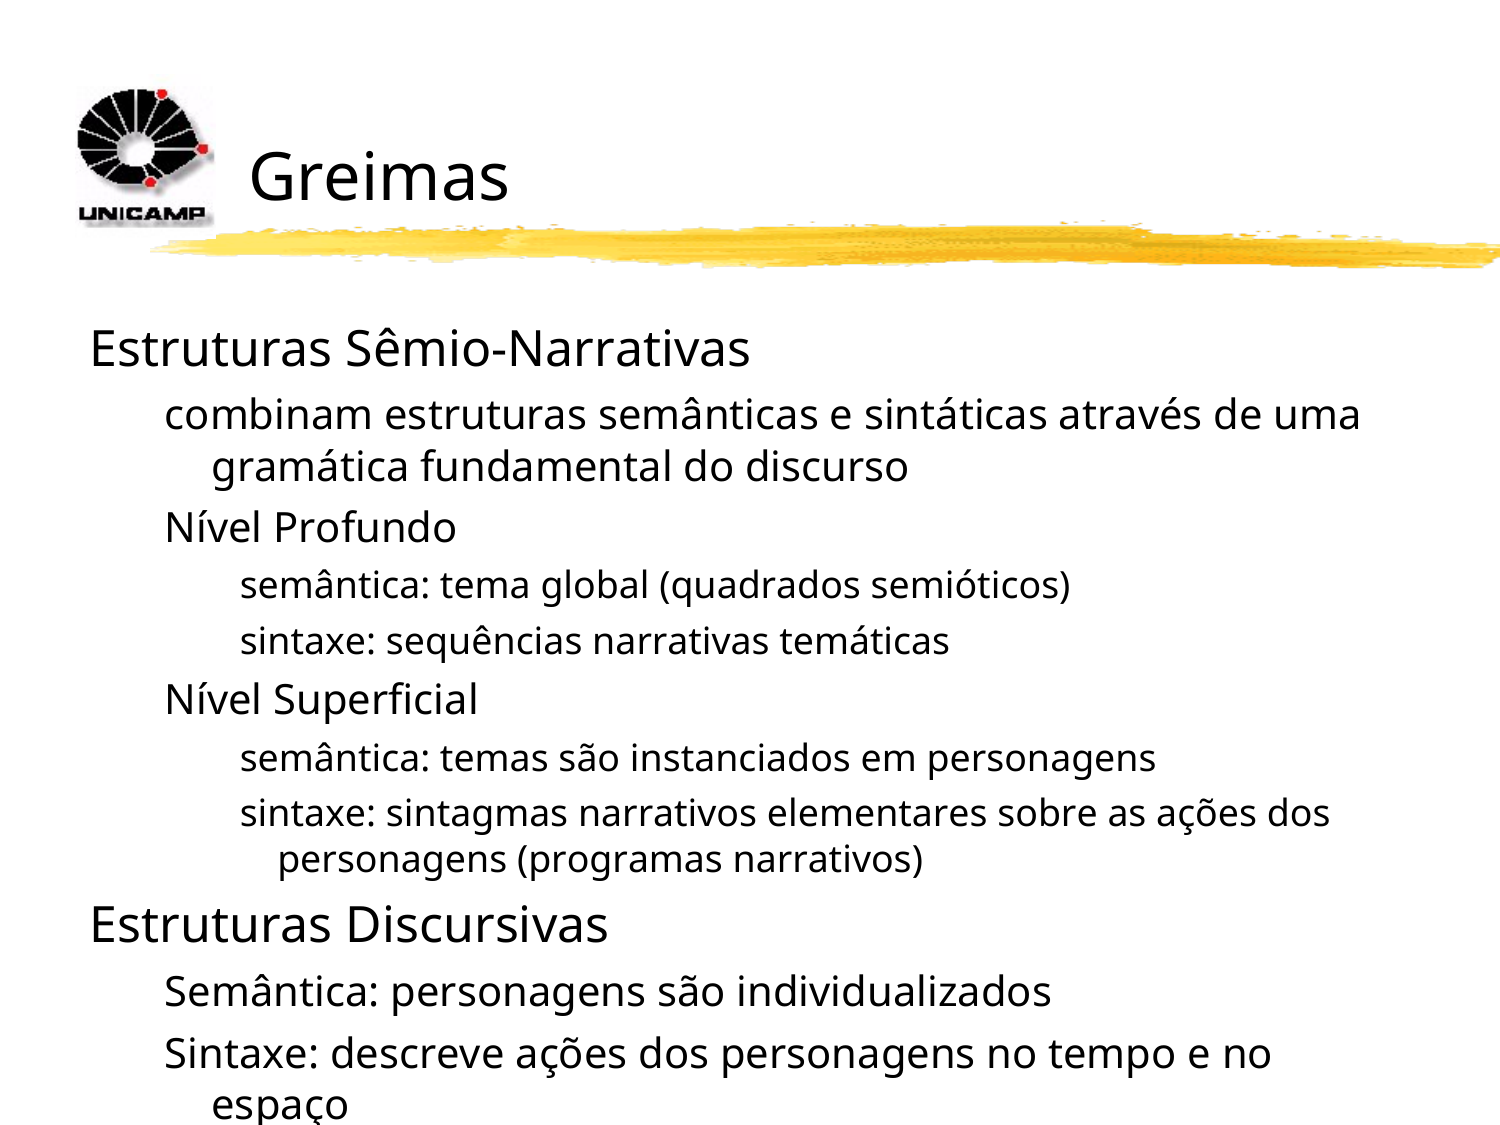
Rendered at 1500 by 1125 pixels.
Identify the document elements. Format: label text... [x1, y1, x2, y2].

picture [75, 74, 1500, 279]
list Estruturas Sêmio-Narrativas combinam estruturas semânticas e sintáticas através de uma gramática fundamental do discurso Nível Profundo semântica: tema global (quadrados semióticos) sintaxe: sequências narrativas temáticas Nível Superficial semântica: temas são instanciados em personagens sintaxe: sintagmas narrativos elementares sobre as ações dos personagens (programas narrativos) Estruturas Discursivas Semântica: personagens são individualizados Sintaxe: descreve ações dos personagens no tempo e no espaço [74, 309, 1417, 1108]
title Greimas [233, 37, 1434, 225]
